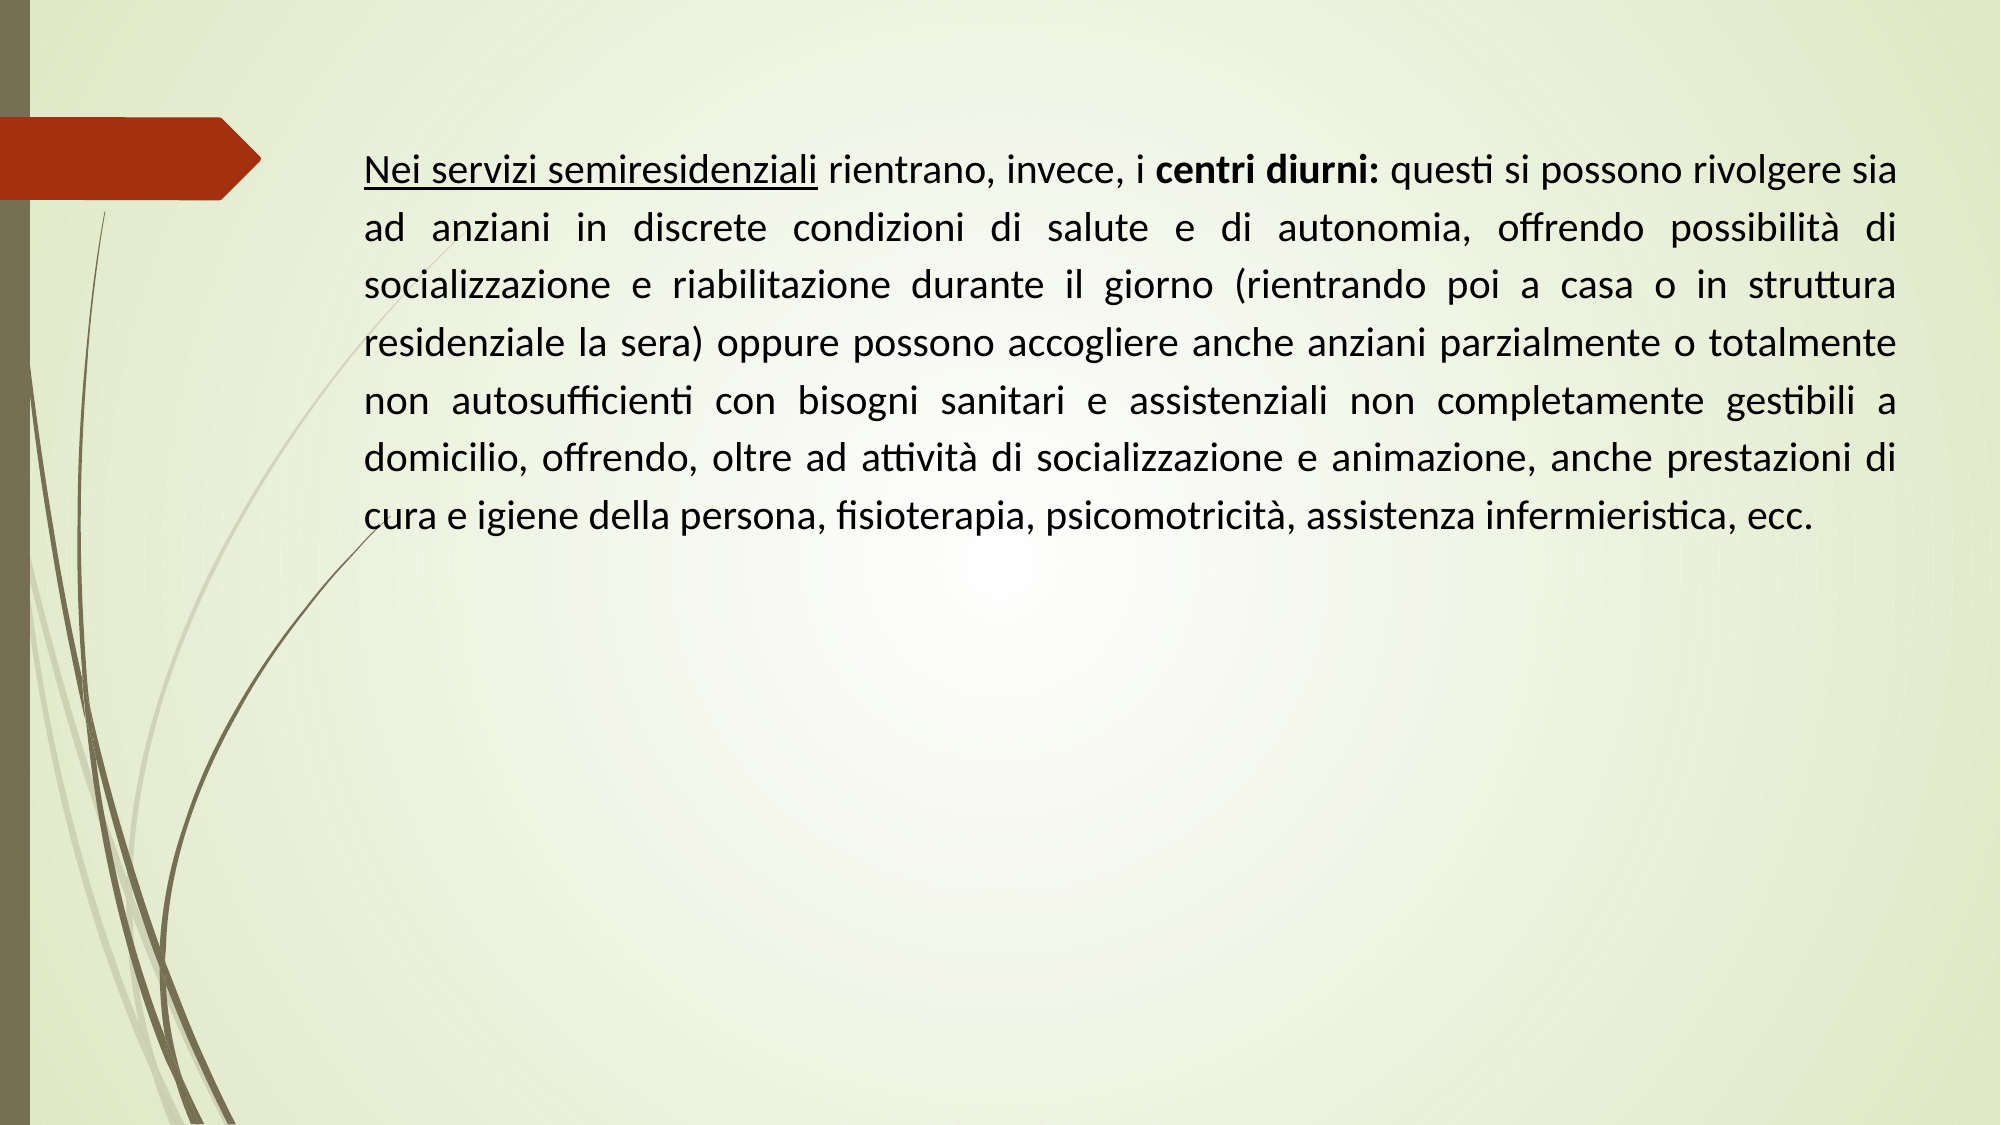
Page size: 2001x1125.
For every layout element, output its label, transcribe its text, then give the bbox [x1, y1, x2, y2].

text_box Nei servizi semiresidenziali rientrano, invece, i centri diurni: questi si possono rivolgere sia ad anziani in discrete condizioni di salute e di autonomia, offrendo possibilità di socializzazione e riabilitazione durante il giorno (rientrando poi a casa o in struttura residenziale la sera) oppure possono accogliere anche anziani parzialmente o totalmente non autosufficienti con bisogni sanitari e assistenziali non completamente gestibili a domicilio, offrendo, oltre ad attività di socializzazione e animazione, anche prestazioni di cura e igiene della persona, fisioterapia, psicomotricità, assistenza infermieristica, ecc. [349, 127, 1945, 546]
